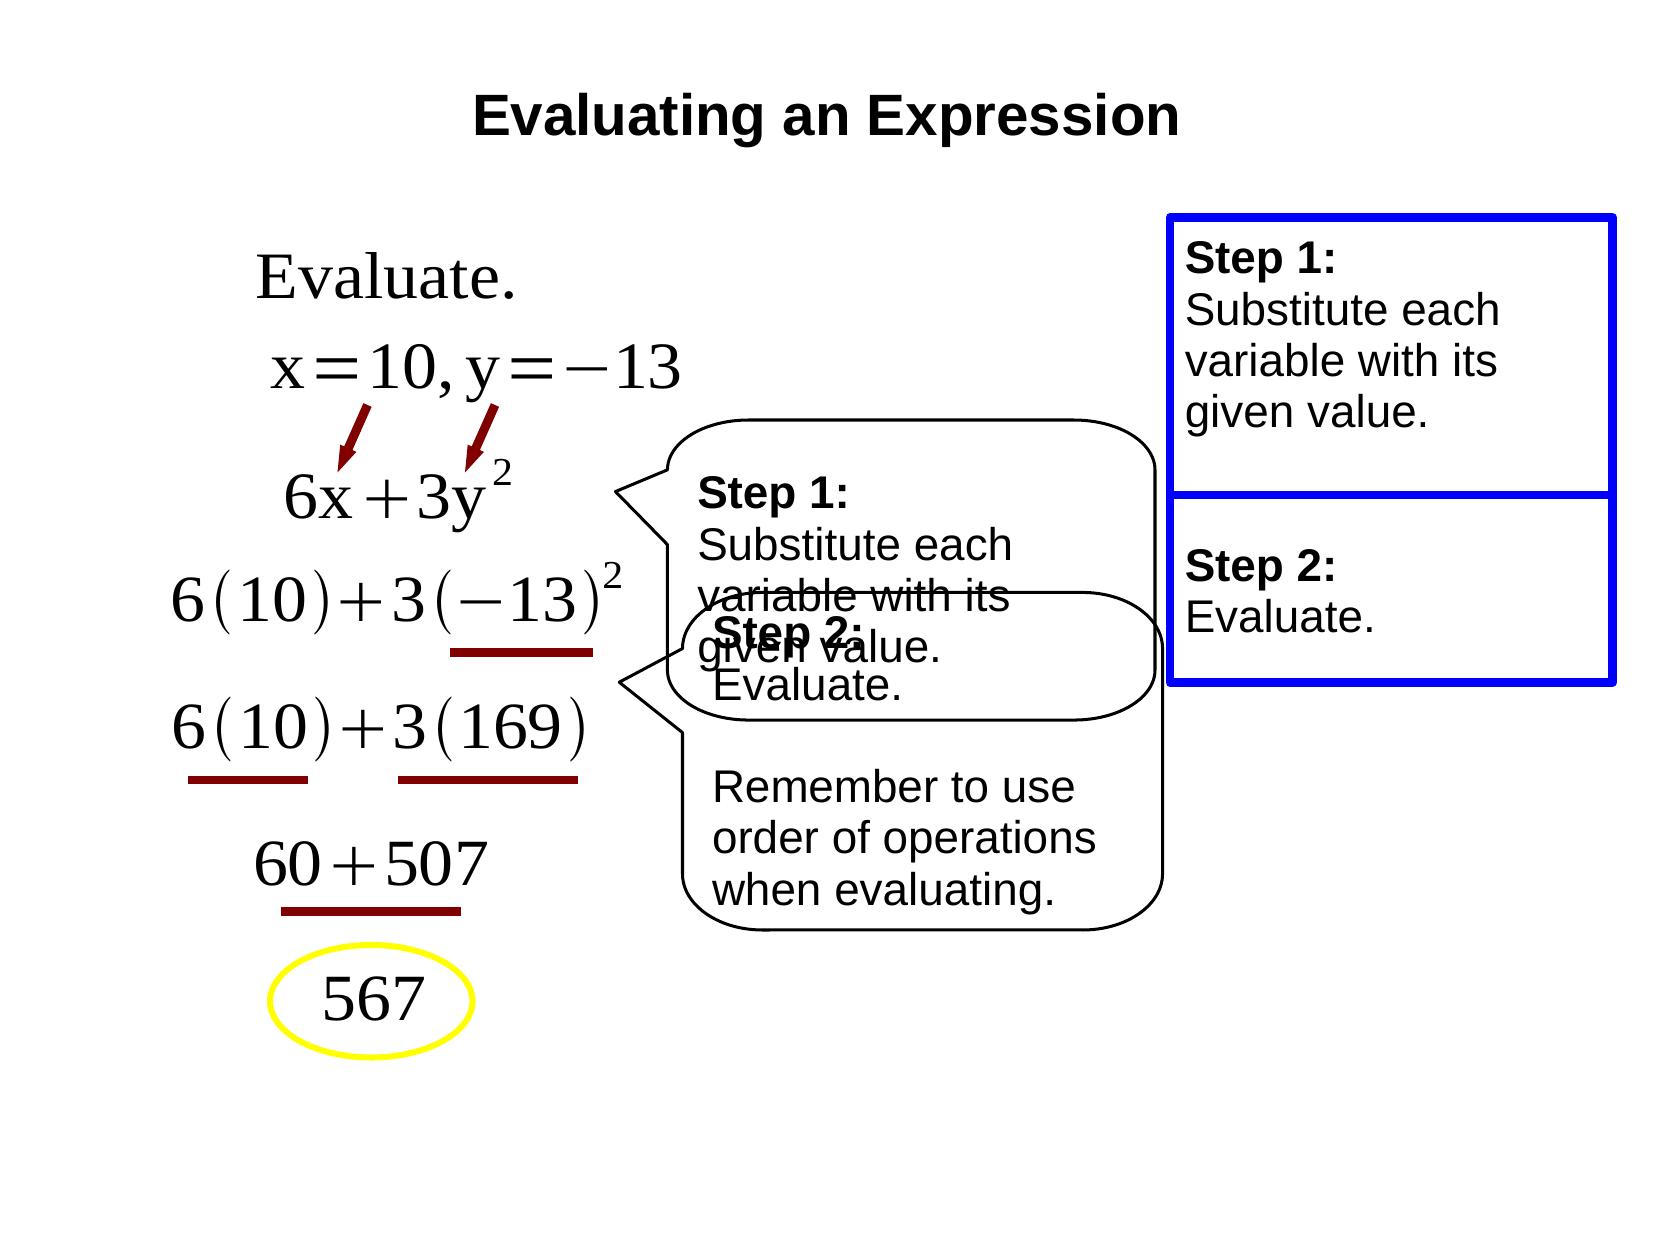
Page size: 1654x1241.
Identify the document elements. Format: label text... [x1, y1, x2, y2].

chart [315, 961, 434, 1036]
chart [262, 330, 691, 404]
text_box Step 1: Substitute each variable with its given value. Step 2: Evaluate. [1170, 225, 1628, 911]
chart [277, 449, 519, 533]
text_box Step 1: Substitute each variable with its given value. Step 2: Evaluate. [1174, 225, 1608, 491]
chart [246, 826, 496, 901]
text_box Step 1: Substitute each variable with its given value. Step 2: Evaluate. [1174, 499, 1608, 678]
chart [247, 239, 526, 314]
text_box Step 1: Substitute each variable with its given value. [615, 420, 1156, 656]
text_box Evaluating an Expression [296, 75, 1357, 157]
text_box Step 2: Evaluate. Remember to use order of operations when evaluating. [619, 592, 1163, 931]
chart [163, 553, 631, 638]
chart [165, 690, 596, 766]
